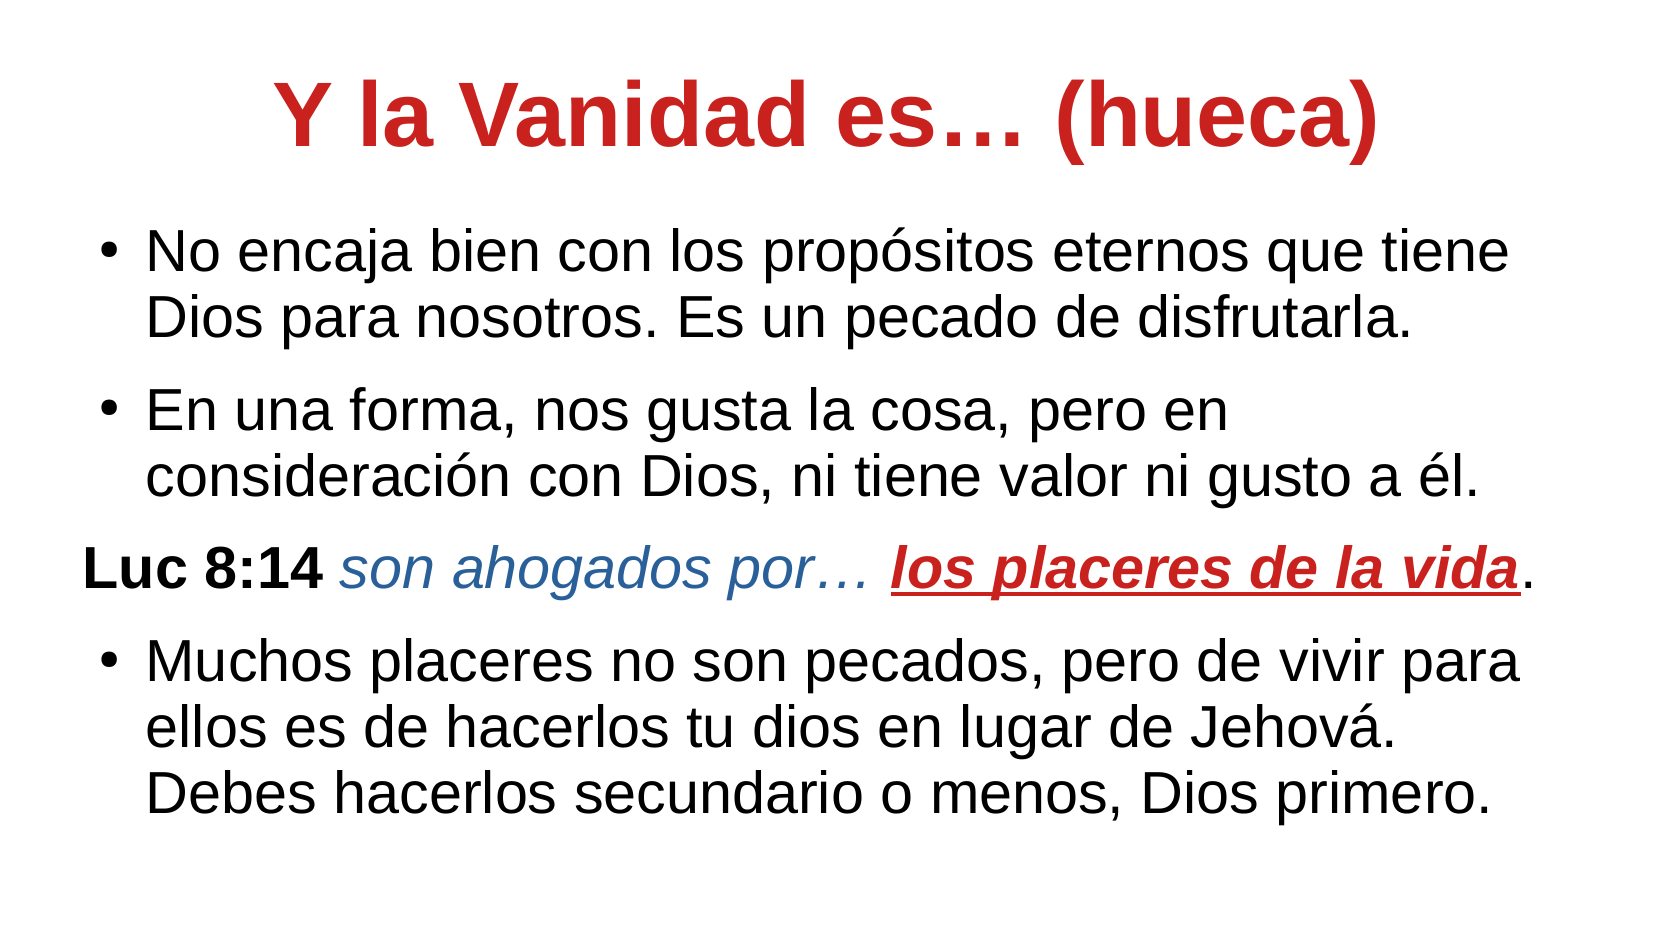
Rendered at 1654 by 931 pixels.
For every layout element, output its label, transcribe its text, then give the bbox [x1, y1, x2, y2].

title Y la Vanidad es… (hueca) [82, 37, 1571, 193]
list No encaja bien con los propósitos eternos que tiene Dios para nosotros. Es un pecado de disfrutarla. En una forma, nos gusta la cosa, pero en consideración con Dios, ni tiene valor ni gusto a él. Luc 8:14 son ahogados por… los placeres de la vida. Muchos placeres no son pecados, pero de vivir para ellos es de hacerlos tu dios en lugar de Jehová. Debes hacerlos secundario o menos, Dios primero. [82, 217, 1571, 886]
